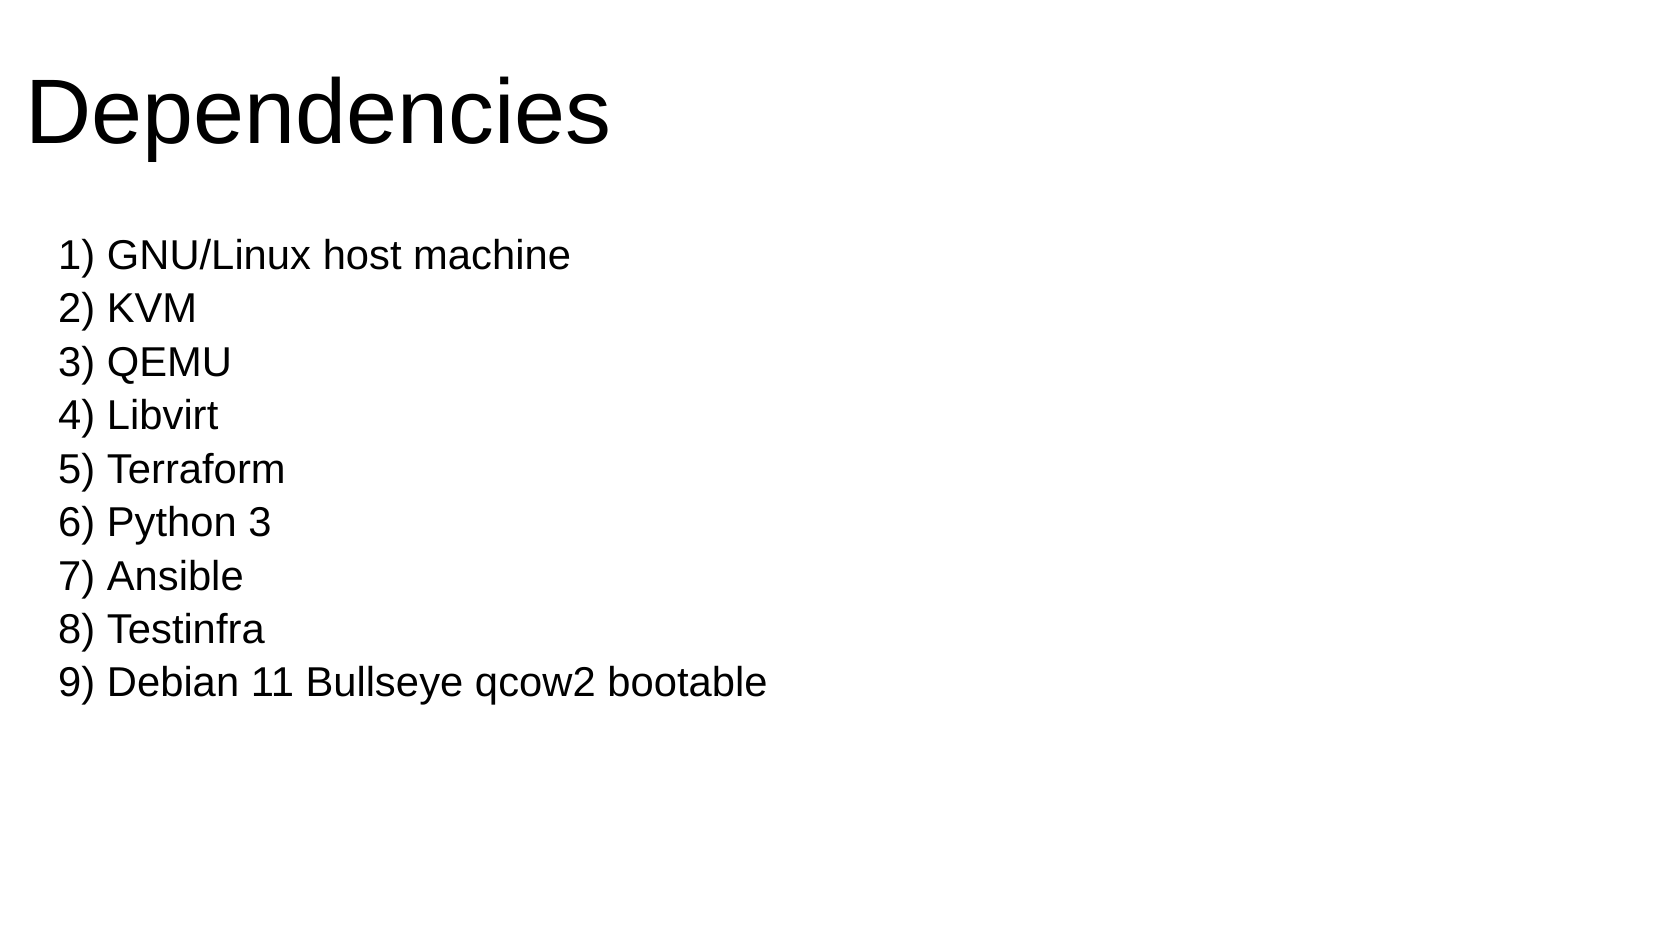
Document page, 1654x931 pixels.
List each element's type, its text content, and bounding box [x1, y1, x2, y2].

title Dependencies [0, 9, 638, 215]
subtitle GNU/Linux host machine KVM QEMU Libvirt Terraform Python 3 Ansible Testinfra Debian 11 Bullseye qcow2 bootable [58, 221, 1596, 709]
